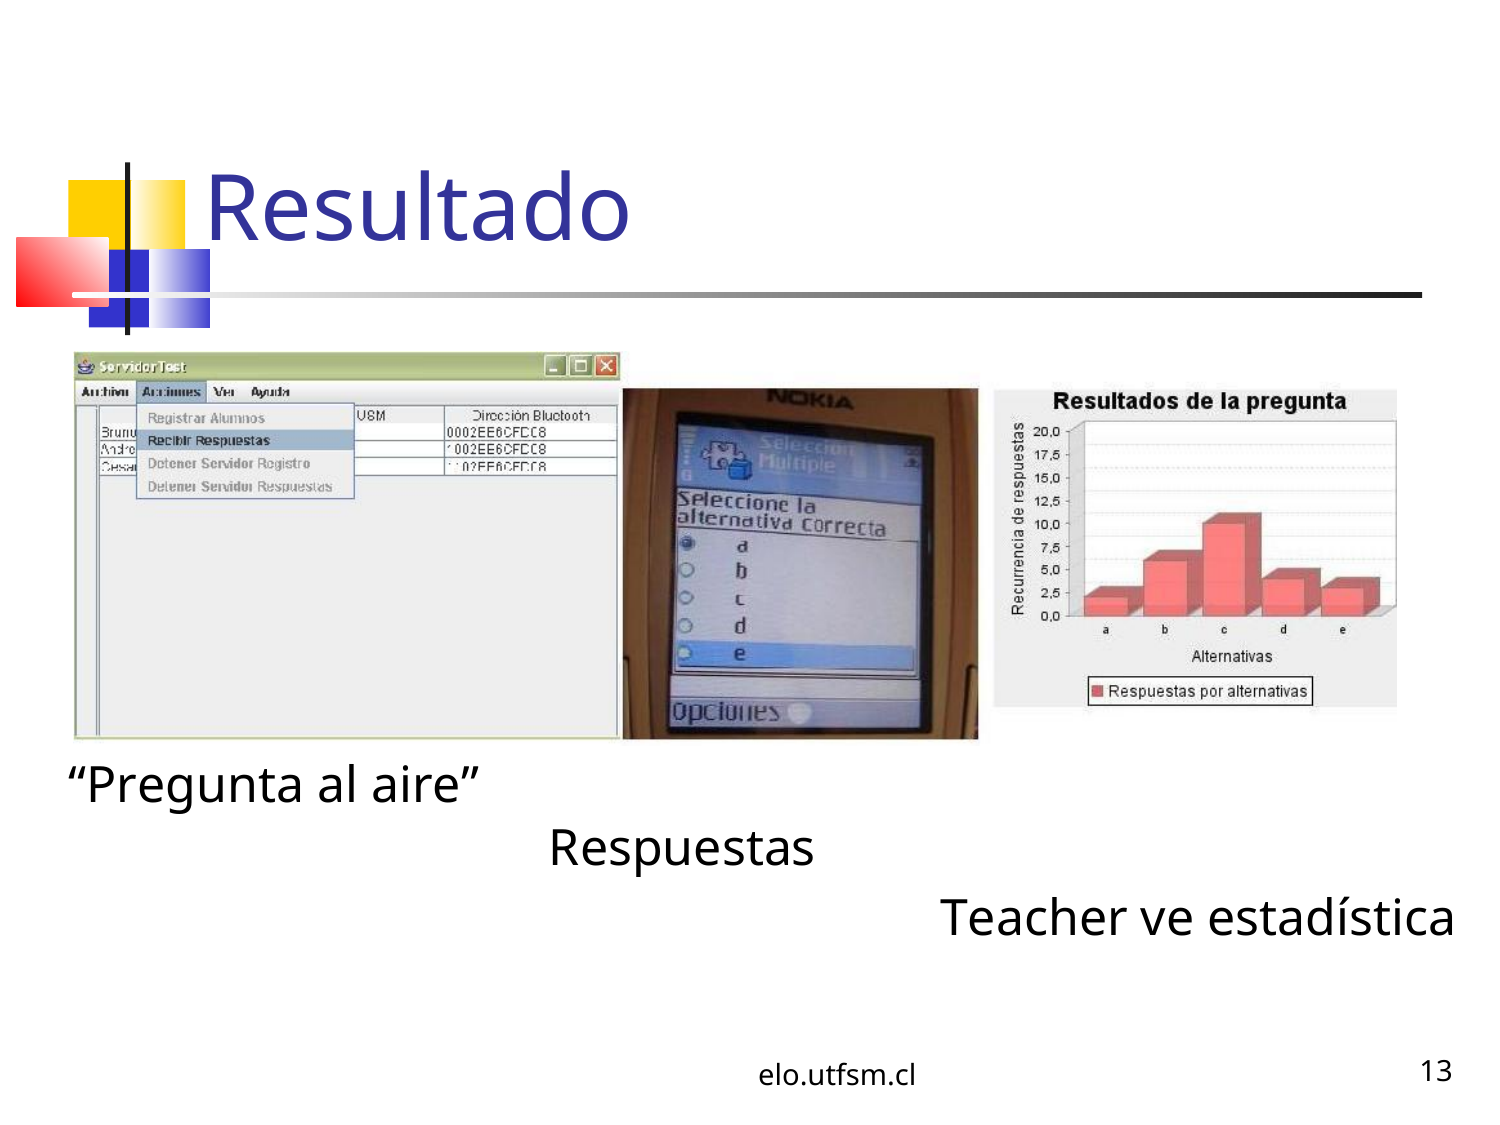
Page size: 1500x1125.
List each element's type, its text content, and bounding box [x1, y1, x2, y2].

picture [73, 351, 1397, 746]
text_box “Pregunta al aire” [53, 744, 495, 820]
text_box Teacher ve estadística [925, 877, 1472, 953]
title Resultado [188, 35, 1269, 276]
text_box elo.utfsm.cl [599, 1024, 1075, 1100]
text_box <number> [1155, 1024, 1468, 1100]
text_box Respuestas [534, 807, 832, 883]
